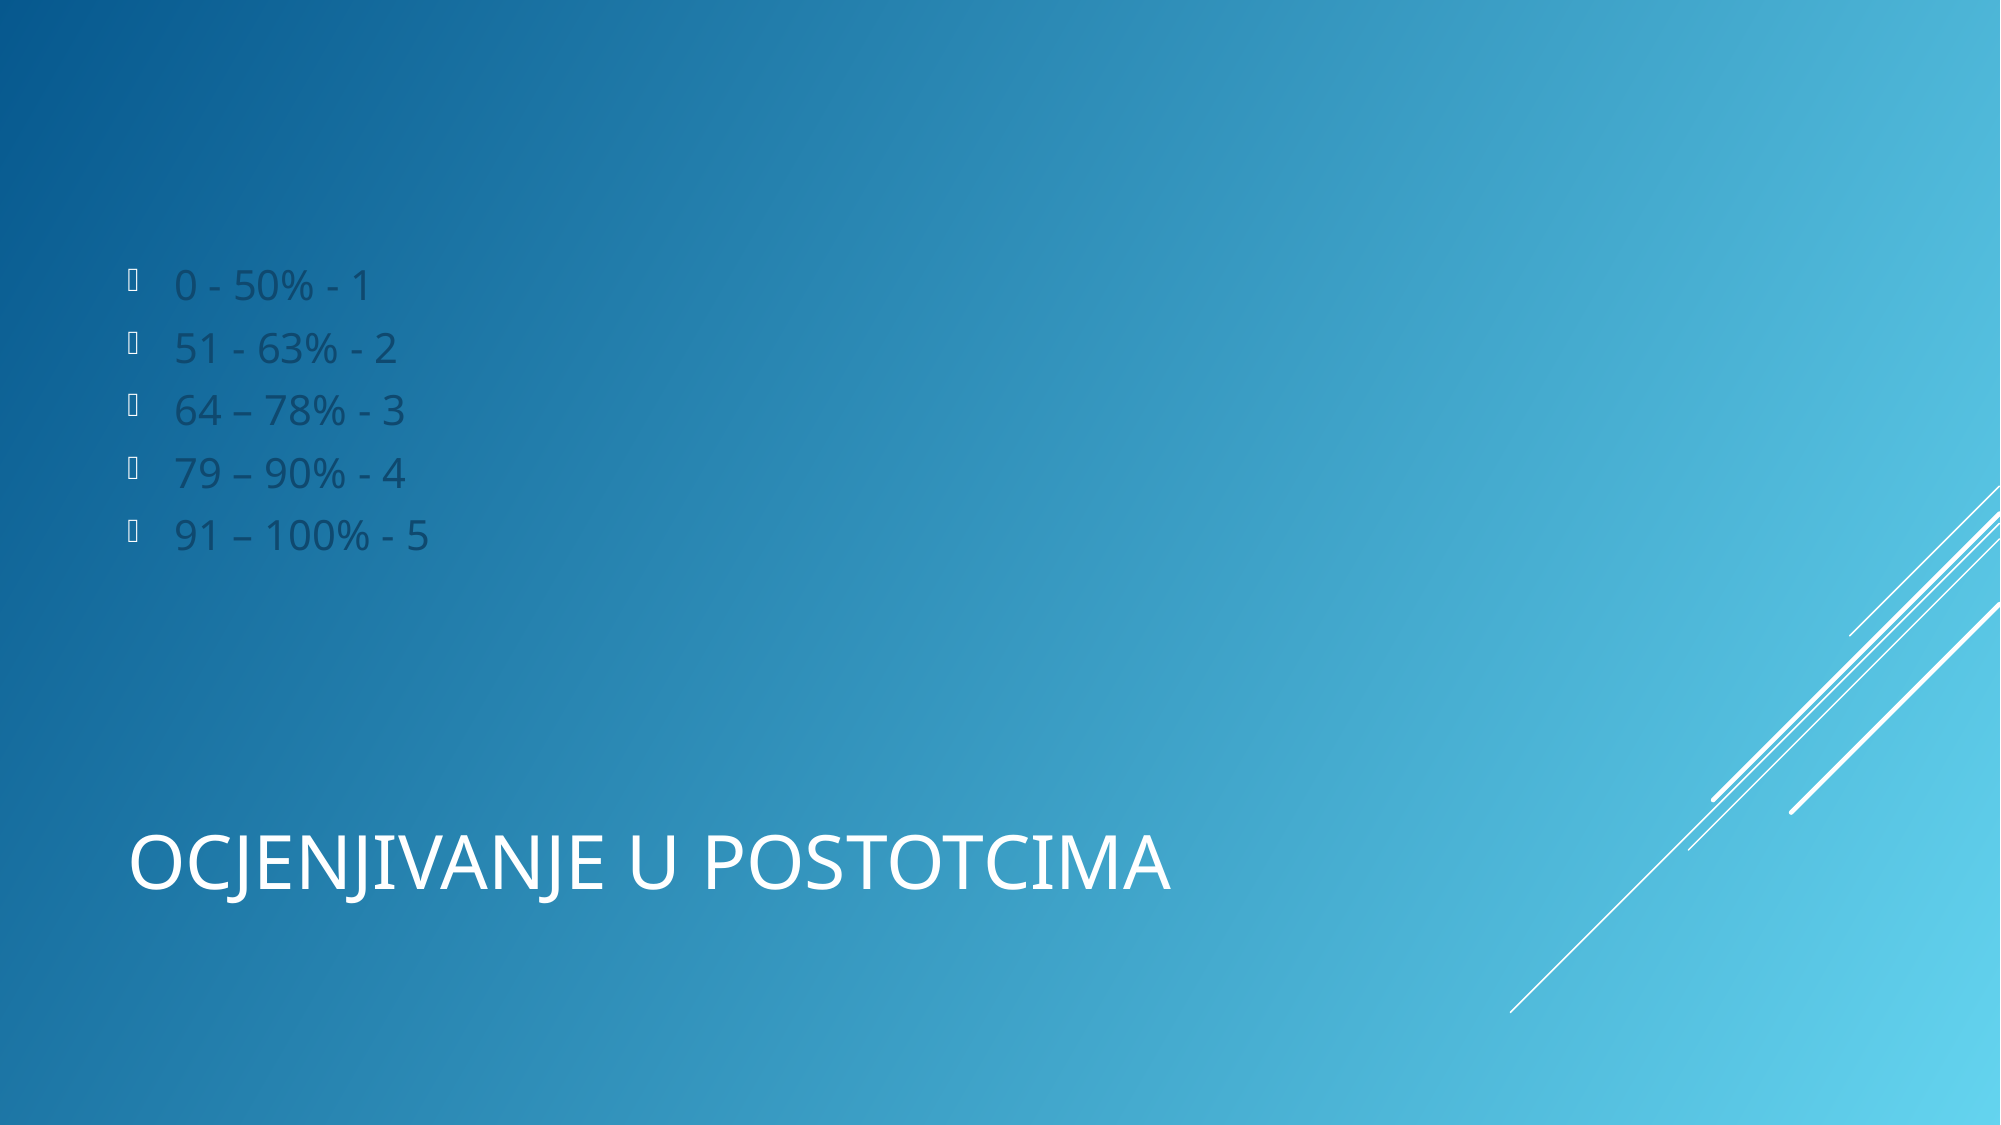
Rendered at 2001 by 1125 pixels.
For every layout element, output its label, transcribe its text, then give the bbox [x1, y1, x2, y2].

list 0 - 50% - 1 51 - 63% - 2 64 – 78% - 3 79 – 90% - 4 91 – 100% - 5 [112, 112, 1513, 706]
title Ocjenjivanje u postotcima [112, 736, 1513, 984]
